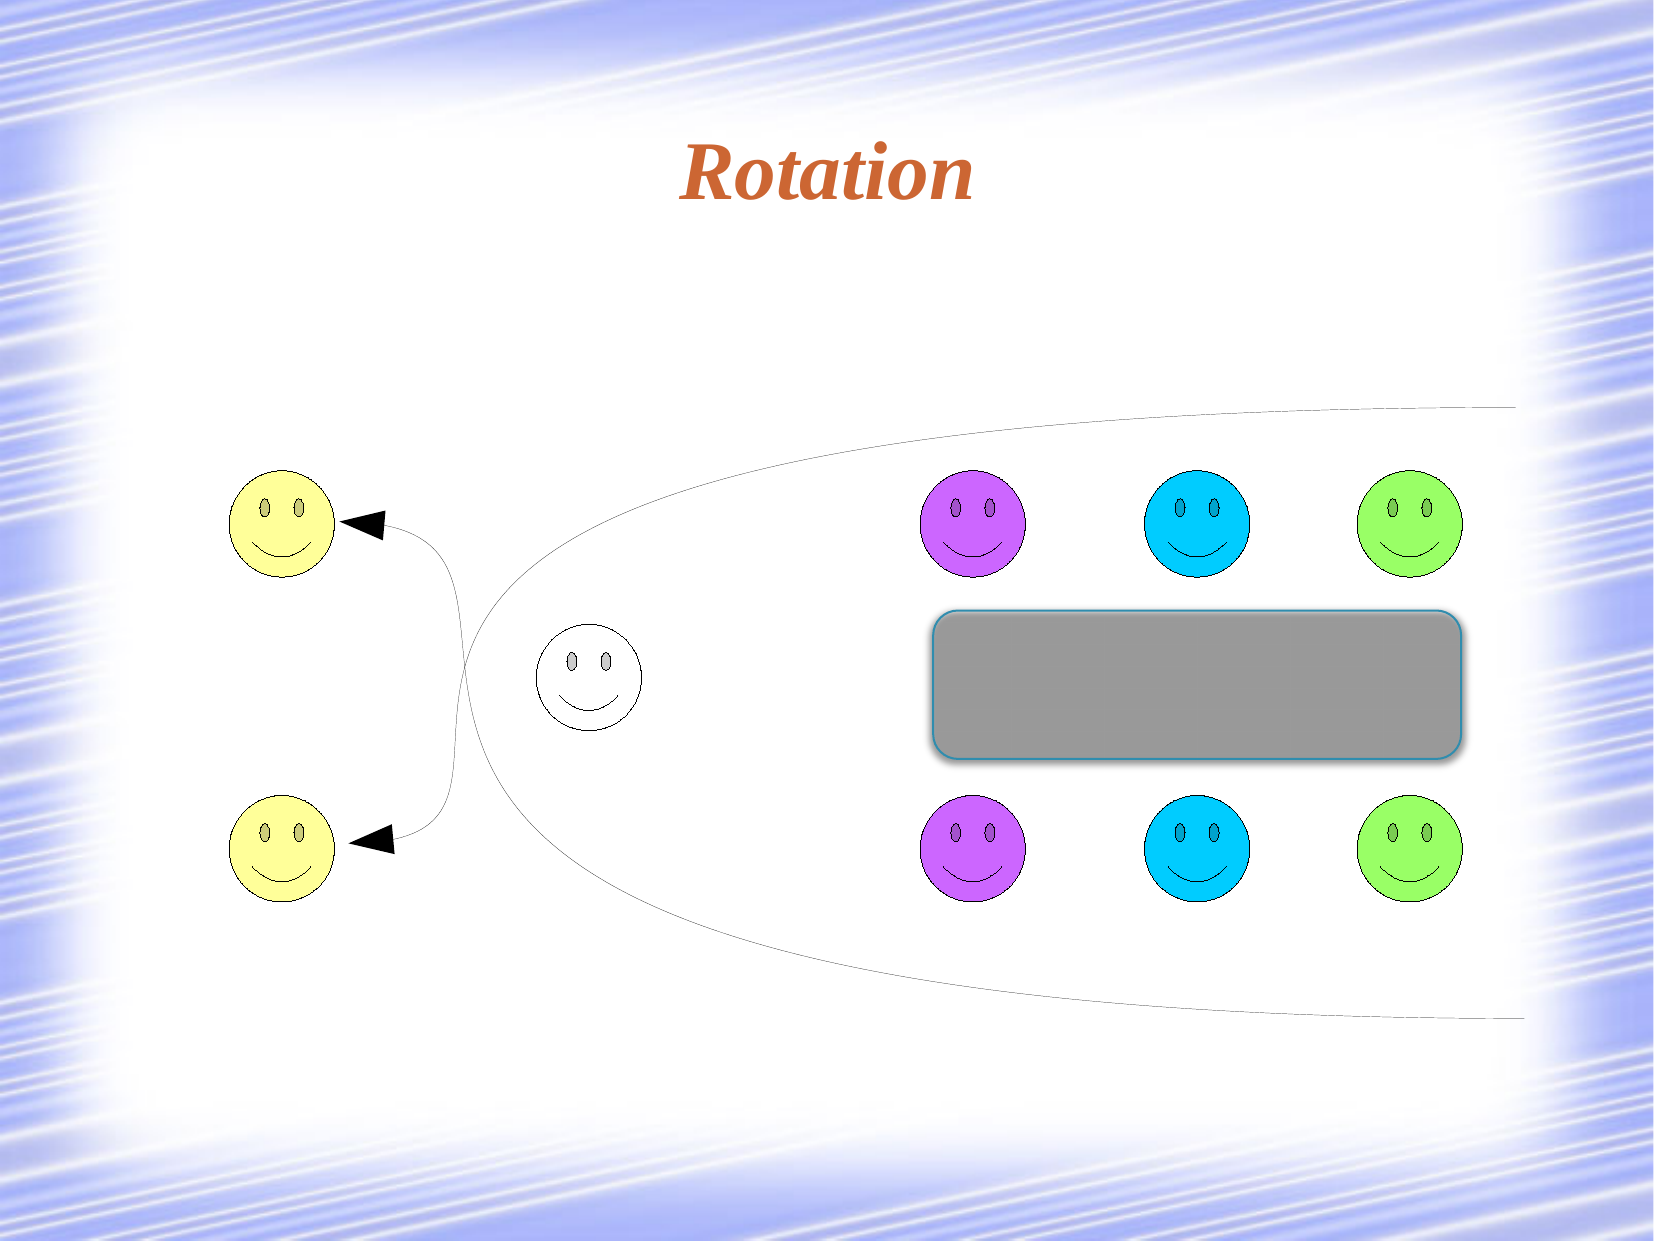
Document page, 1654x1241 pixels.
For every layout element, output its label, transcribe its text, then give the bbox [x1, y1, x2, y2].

text_box [536, 624, 642, 731]
title Rotation [121, 67, 1534, 275]
picture [0, 0, 1654, 1241]
text_box [1144, 795, 1250, 902]
text_box [1144, 470, 1250, 578]
text_box [920, 470, 1026, 578]
text_box [229, 795, 335, 902]
text_box [1357, 470, 1463, 578]
text_box [229, 470, 335, 578]
text_box [1357, 795, 1463, 902]
text_box [920, 795, 1026, 902]
